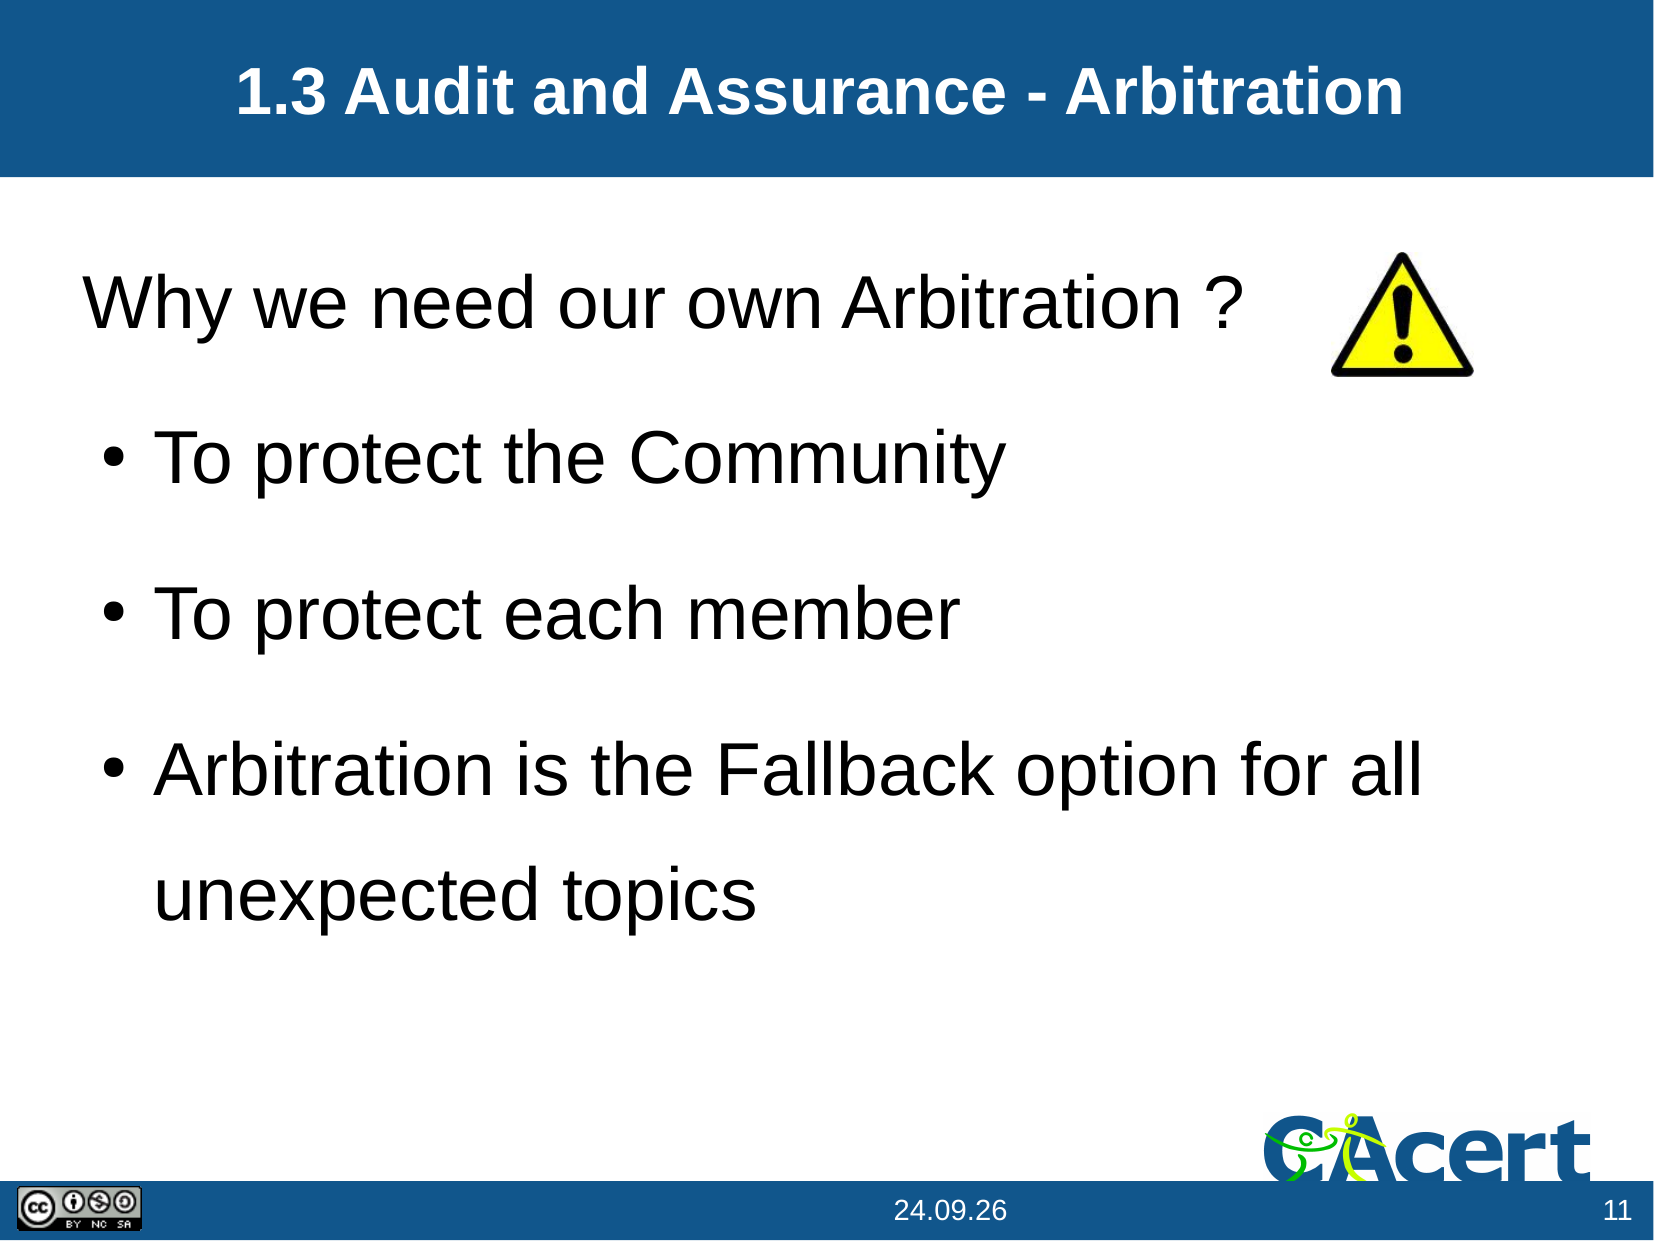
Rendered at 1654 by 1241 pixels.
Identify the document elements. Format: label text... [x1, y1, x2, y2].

picture [1331, 252, 1474, 377]
picture [17, 1186, 142, 1231]
title 1.3 Audit and Assurance - Arbitration [76, 17, 1565, 166]
list Why we need our own Arbitration ? To protect the Community To protect each member Arbitration is the Fallback option for all unexpected topics [82, 218, 1571, 1077]
picture [1263, 1112, 1591, 1181]
